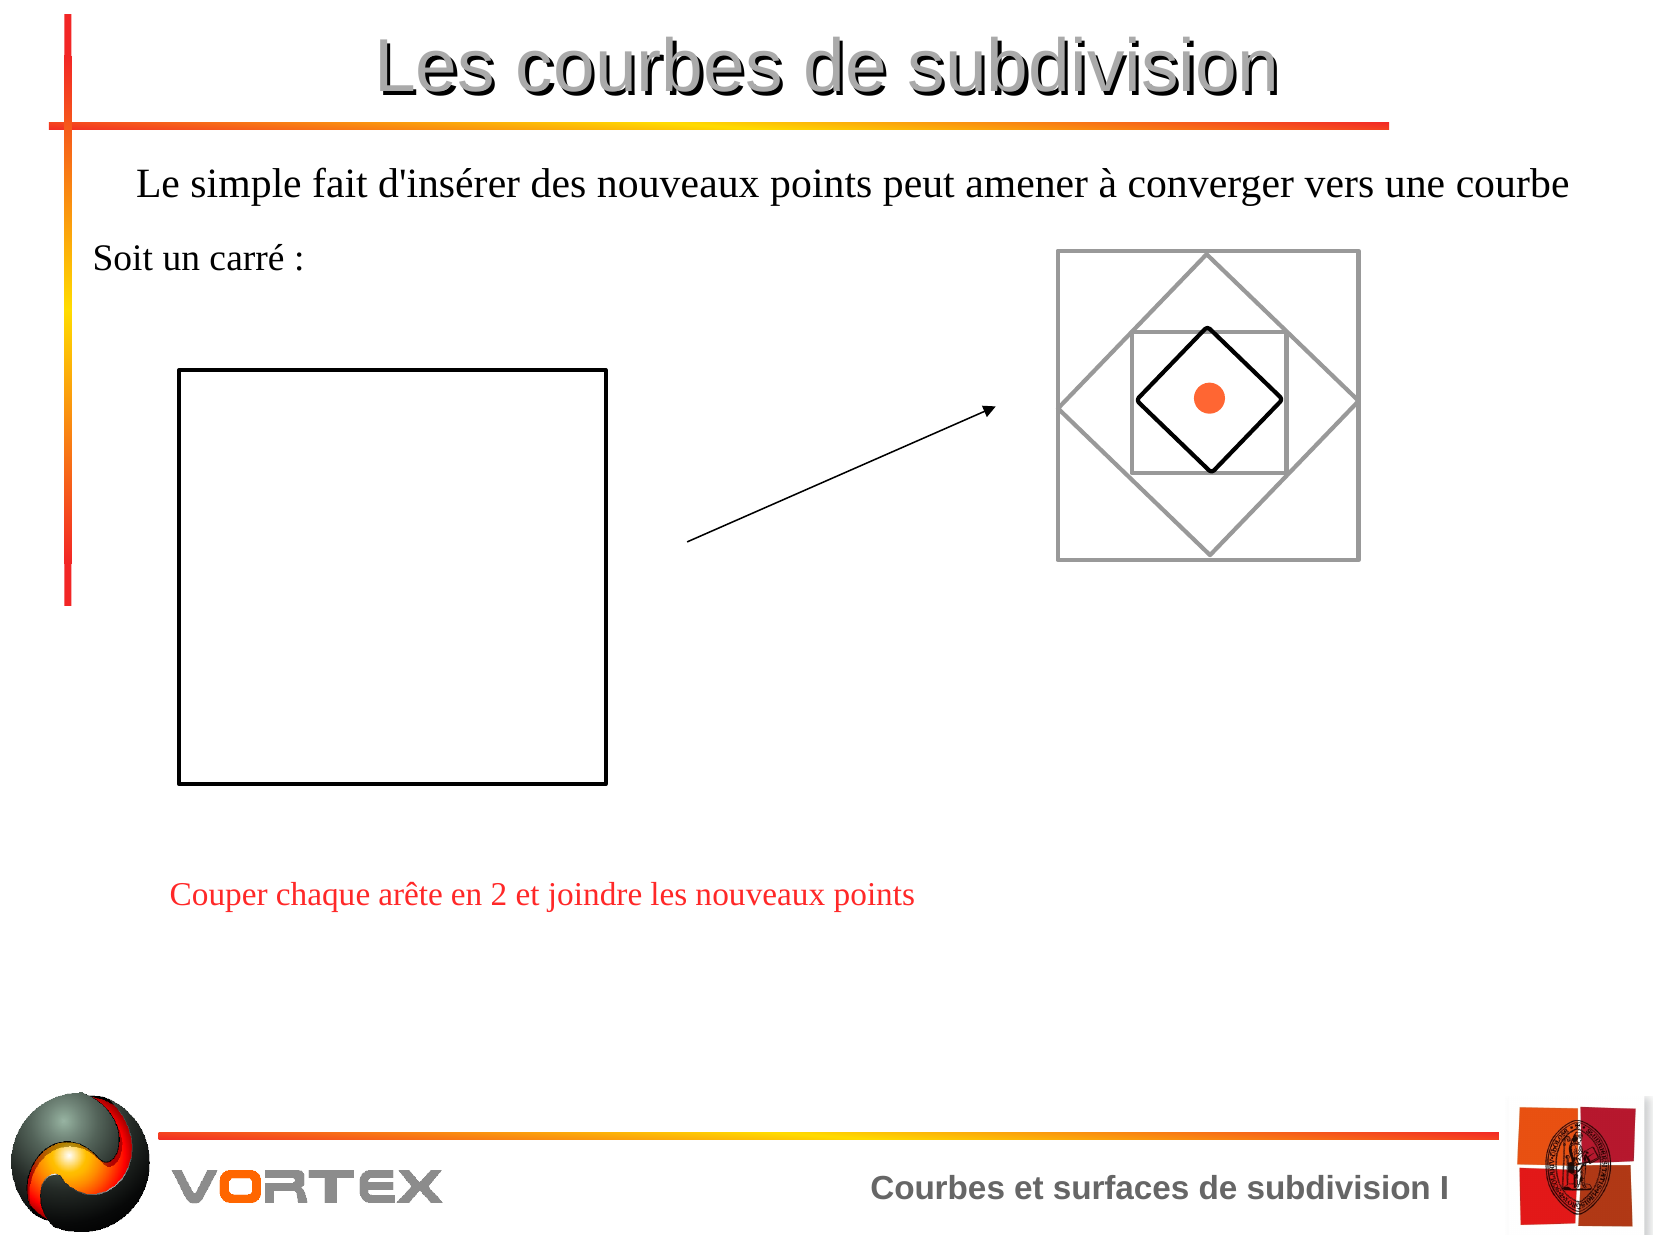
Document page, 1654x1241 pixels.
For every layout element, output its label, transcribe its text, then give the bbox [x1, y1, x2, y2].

text_box [1194, 383, 1225, 413]
list Le simple fait d'insérer des nouveaux points peut amener à converger vers une courbe Soit un carré : Couper chaque arête en 2 et joindre les nouveaux points [75, 160, 1625, 1103]
picture [1505, 1096, 1653, 1235]
picture [11, 1092, 443, 1232]
title Les courbes de subdivision [0, 1, 1654, 130]
